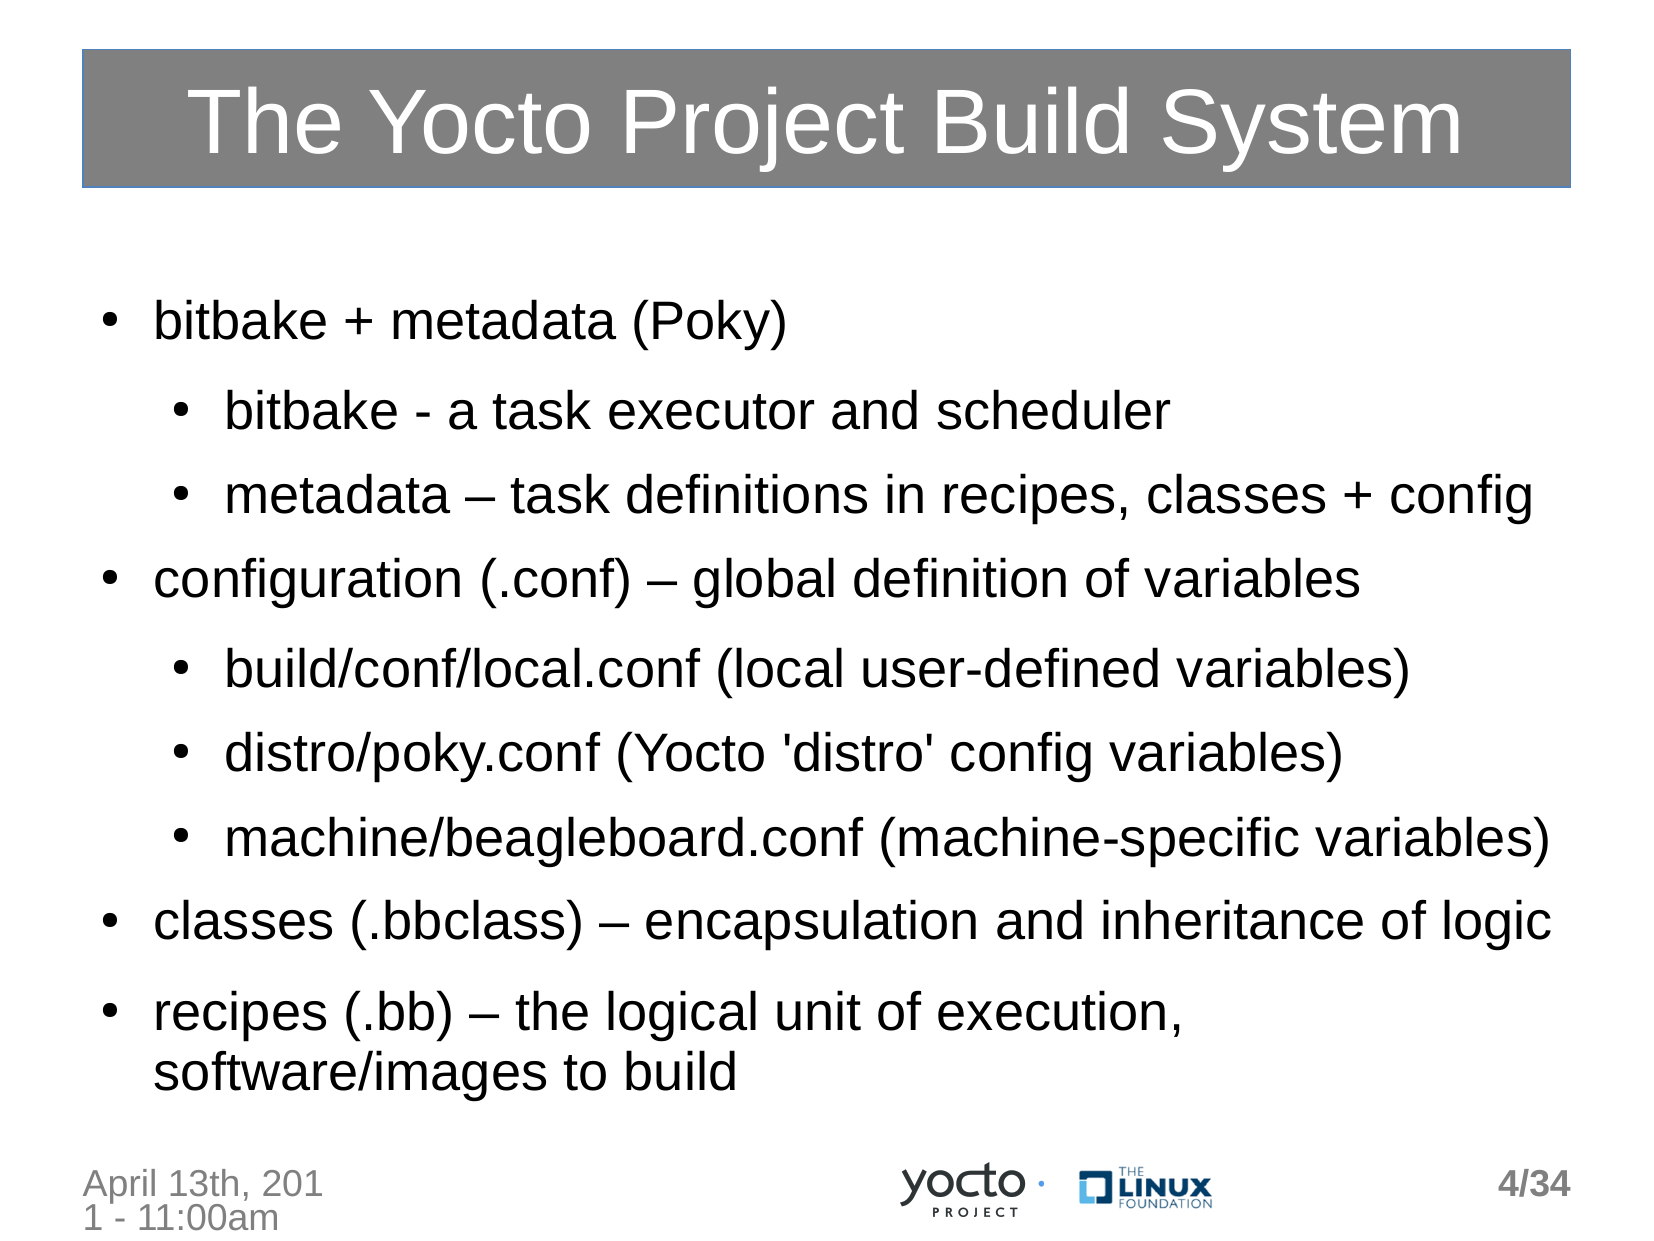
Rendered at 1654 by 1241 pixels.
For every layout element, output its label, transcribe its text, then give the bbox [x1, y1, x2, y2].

title The Yocto Project Build System [82, 56, 1571, 188]
picture [1075, 1162, 1215, 1211]
list bitbake + metadata (Poky) bitbake - a task executor and scheduler metadata – task definitions in recipes, classes + config configuration (.conf) – global definition of variables build/conf/local.conf (local user-defined variables) distro/poky.conf (Yocto 'distro' config variables) machine/beagleboard.conf (machine-specific variables) classes (.bbclass) – encapsulation and inheritance of logic recipes (.bb) – the logical unit of execution, software/images to build [82, 290, 1571, 1109]
picture [900, 1162, 1044, 1217]
